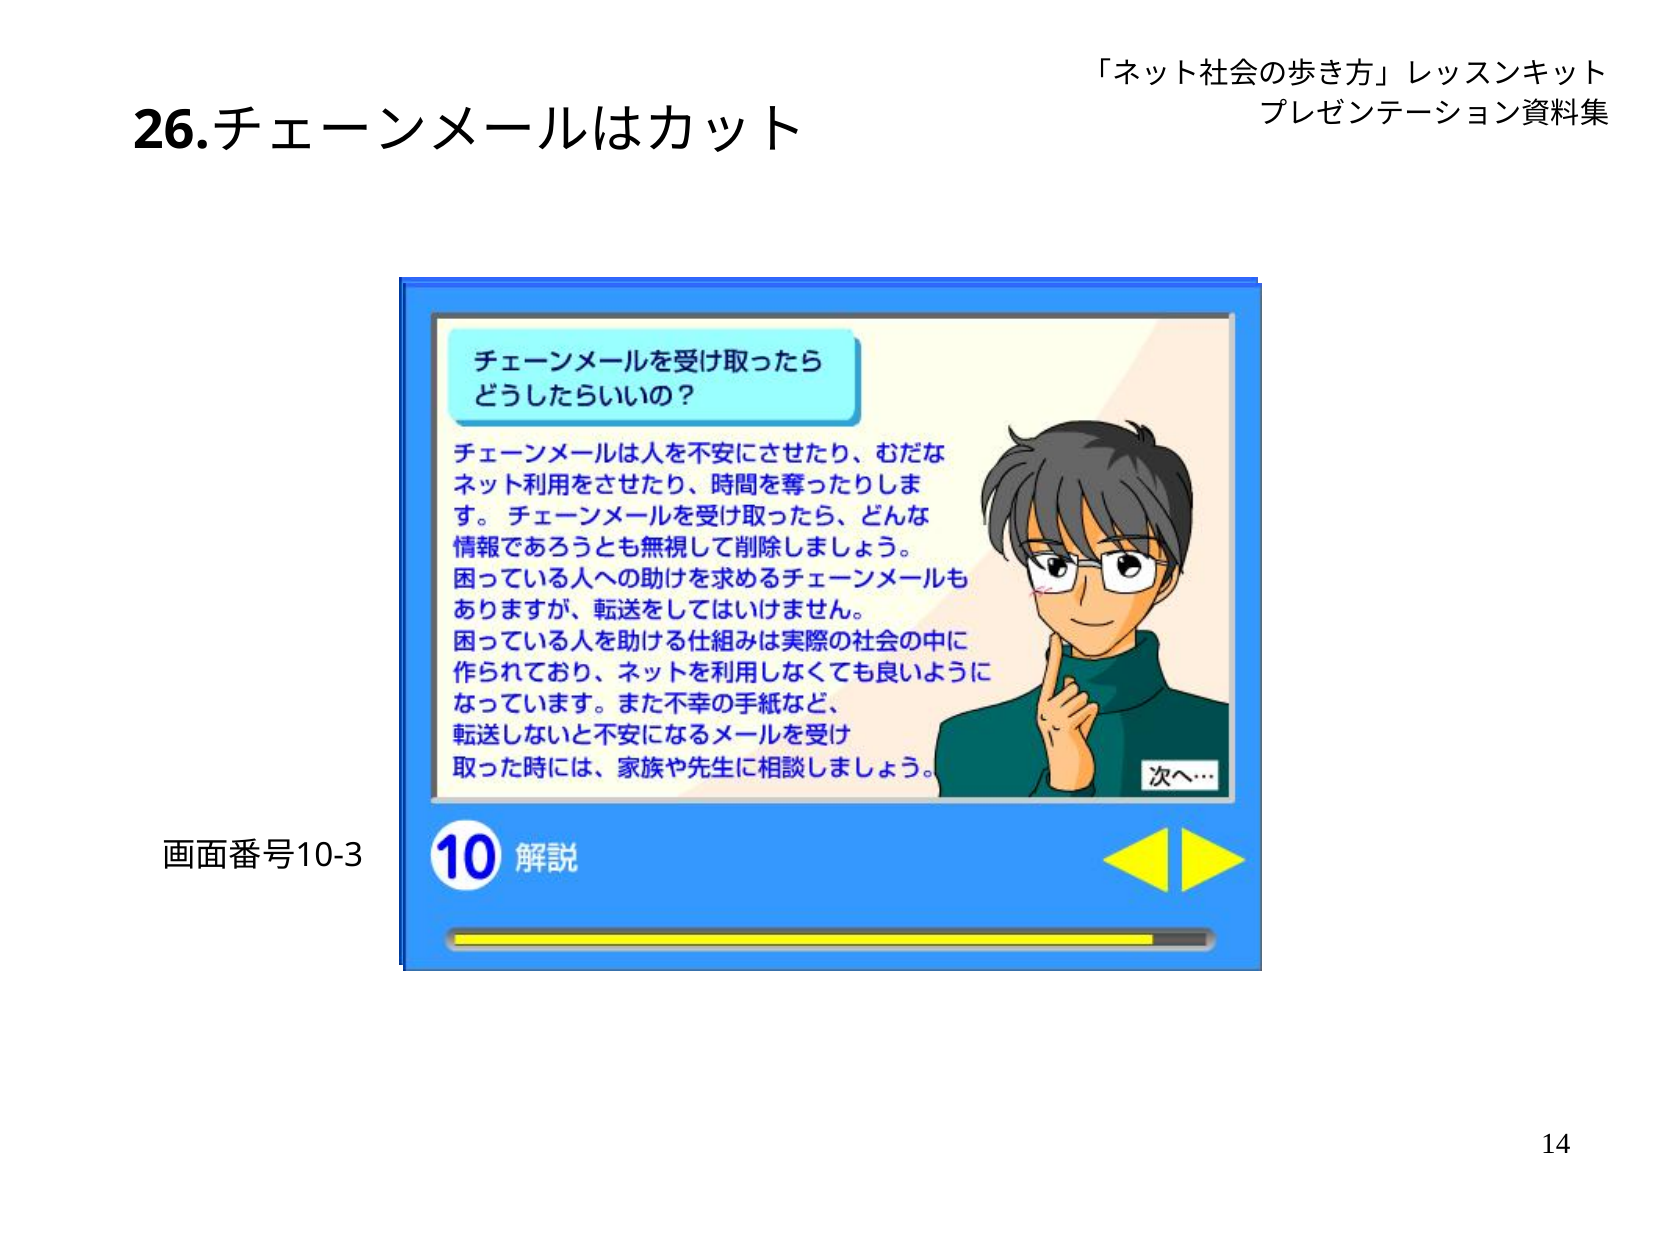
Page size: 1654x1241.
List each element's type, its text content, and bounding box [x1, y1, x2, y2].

text_box 画面番号10-3 [147, 826, 384, 882]
picture [399, 277, 1262, 971]
text_box 26.チェーンメールはカット [118, 88, 1241, 169]
text_box 「ネット社会の歩き方」レッスンキット プレゼンテーション資料集 [1062, 44, 1625, 139]
